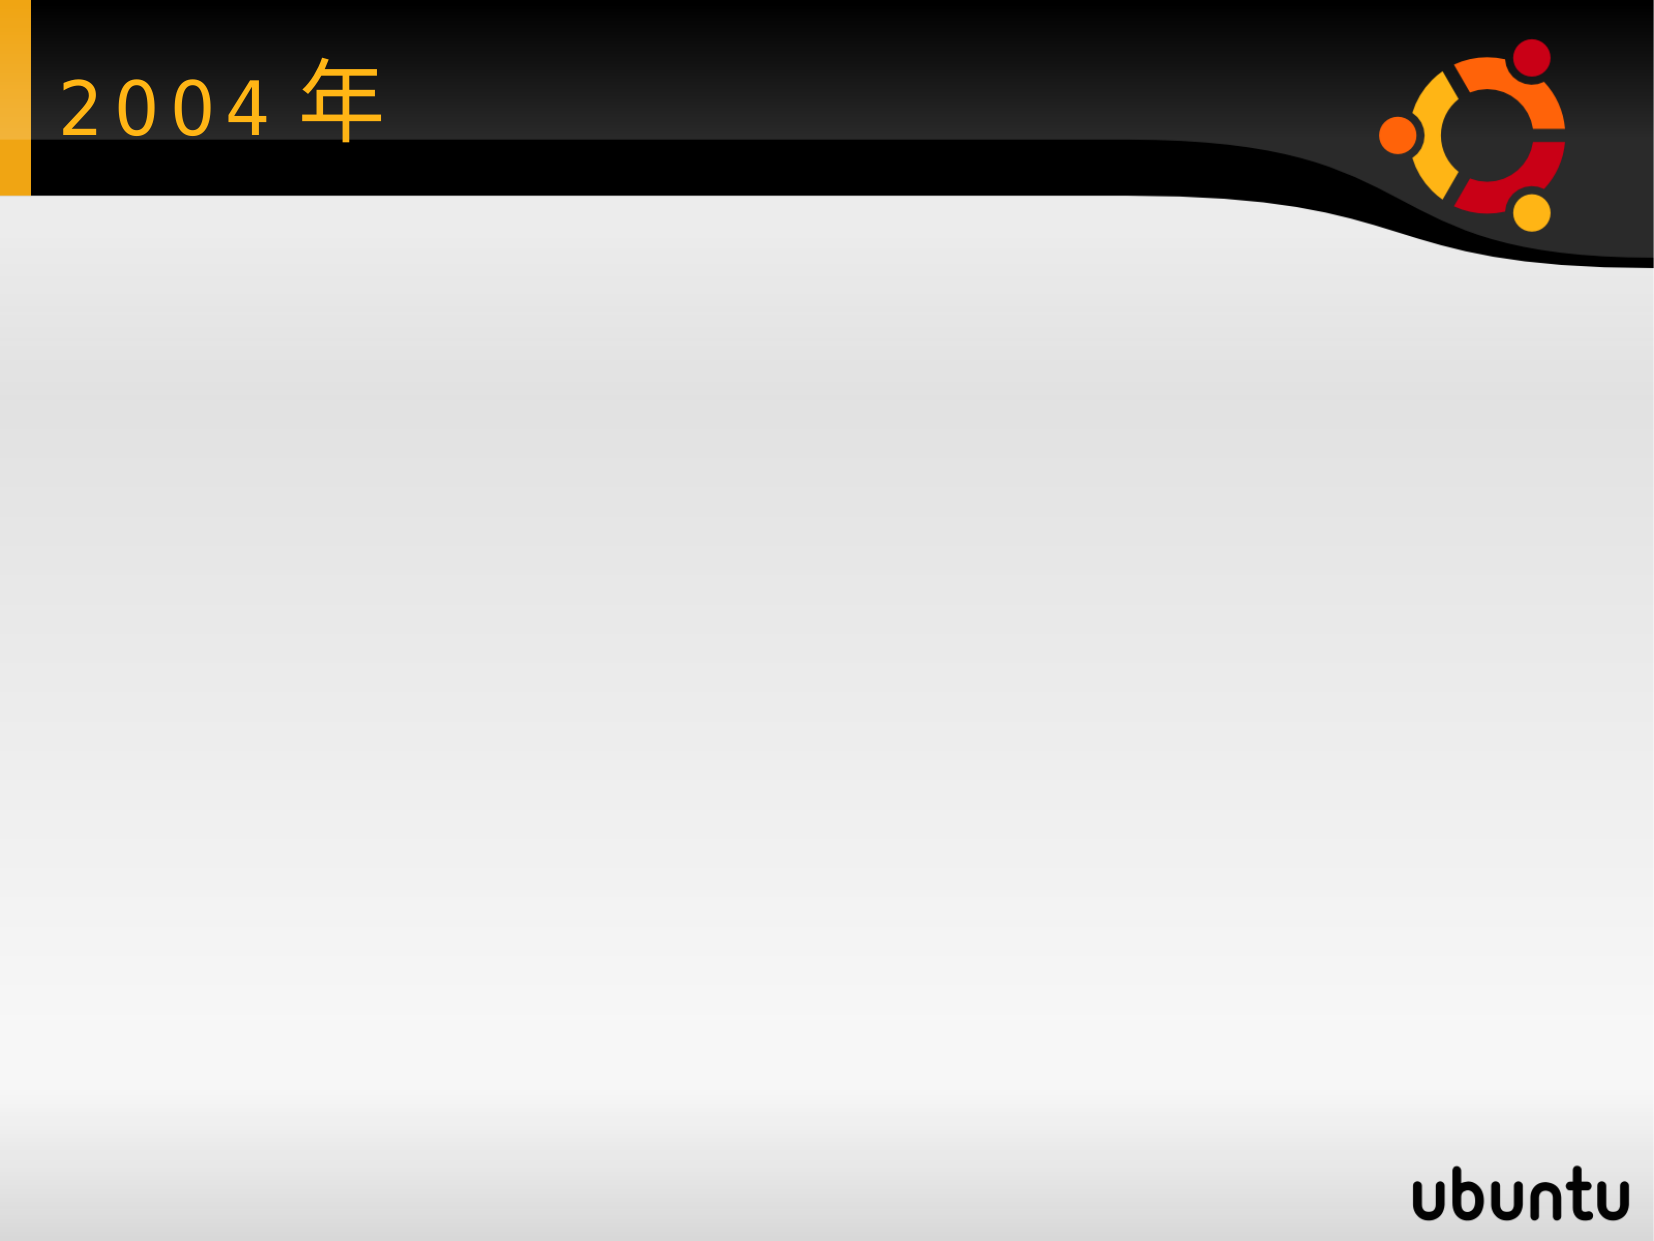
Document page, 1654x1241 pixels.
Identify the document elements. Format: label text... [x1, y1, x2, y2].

picture [0, 0, 1654, 1241]
title 2004年 [59, 36, 1270, 171]
